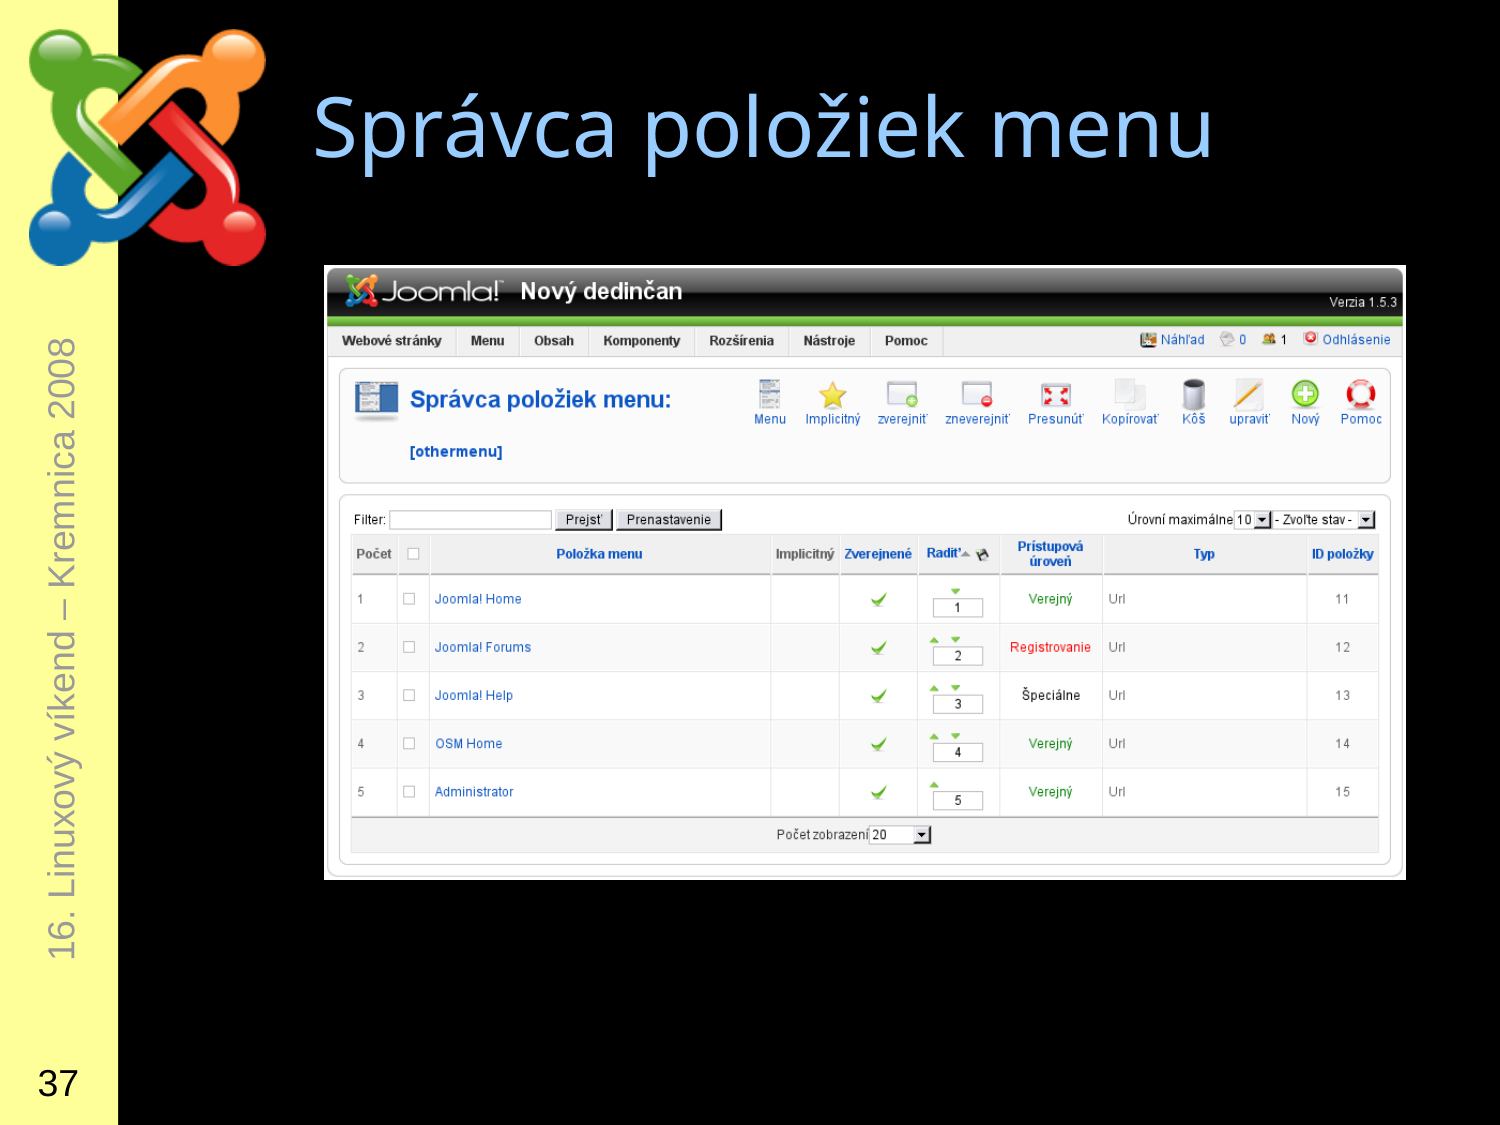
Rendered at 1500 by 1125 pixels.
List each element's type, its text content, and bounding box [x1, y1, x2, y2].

picture [324, 265, 1406, 880]
title Správca položiek menu [312, 24, 1450, 226]
picture [29, 29, 266, 266]
